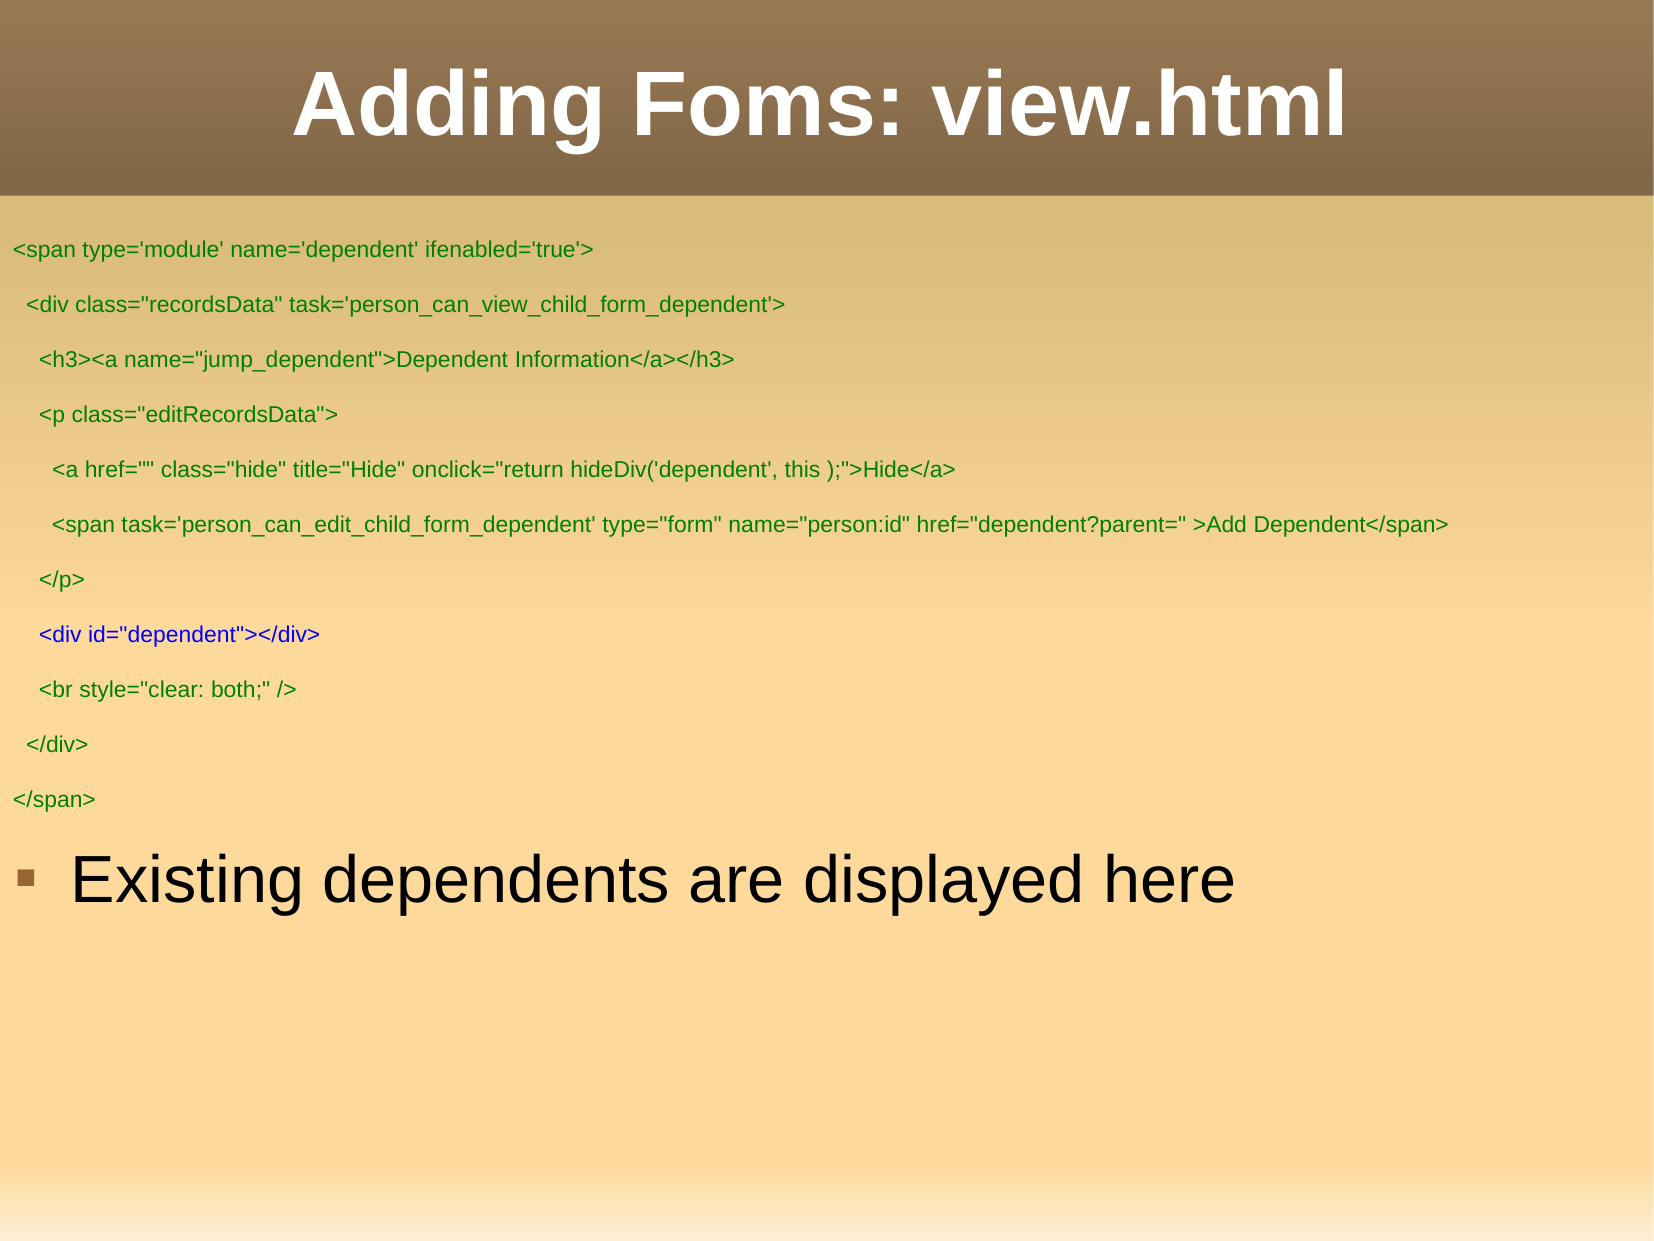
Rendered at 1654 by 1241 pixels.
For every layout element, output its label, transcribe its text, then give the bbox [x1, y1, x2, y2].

picture [0, 0, 1654, 1241]
title Adding Foms: view.html [76, 7, 1565, 200]
list <span type='module' name='dependent' ifenabled='true'> <div class="recordsData" task='person_can_view_child_form_dependent'> <h3><a name="jump_dependent">Dependent Information</a></h3> <p class="editRecordsData"> <a href="" class="hide" title="Hide" onclick="return hideDiv('dependent', this );">Hide</a> <span task='person_can_edit_child_form_dependent' type="form" name="person:id" href="dependent?parent=" >Add Dependent</span> </p> <div id="dependent"></div> <br style="clear: both;" /> </div> </span> Existing dependents are displayed here [0, 236, 1651, 1041]
